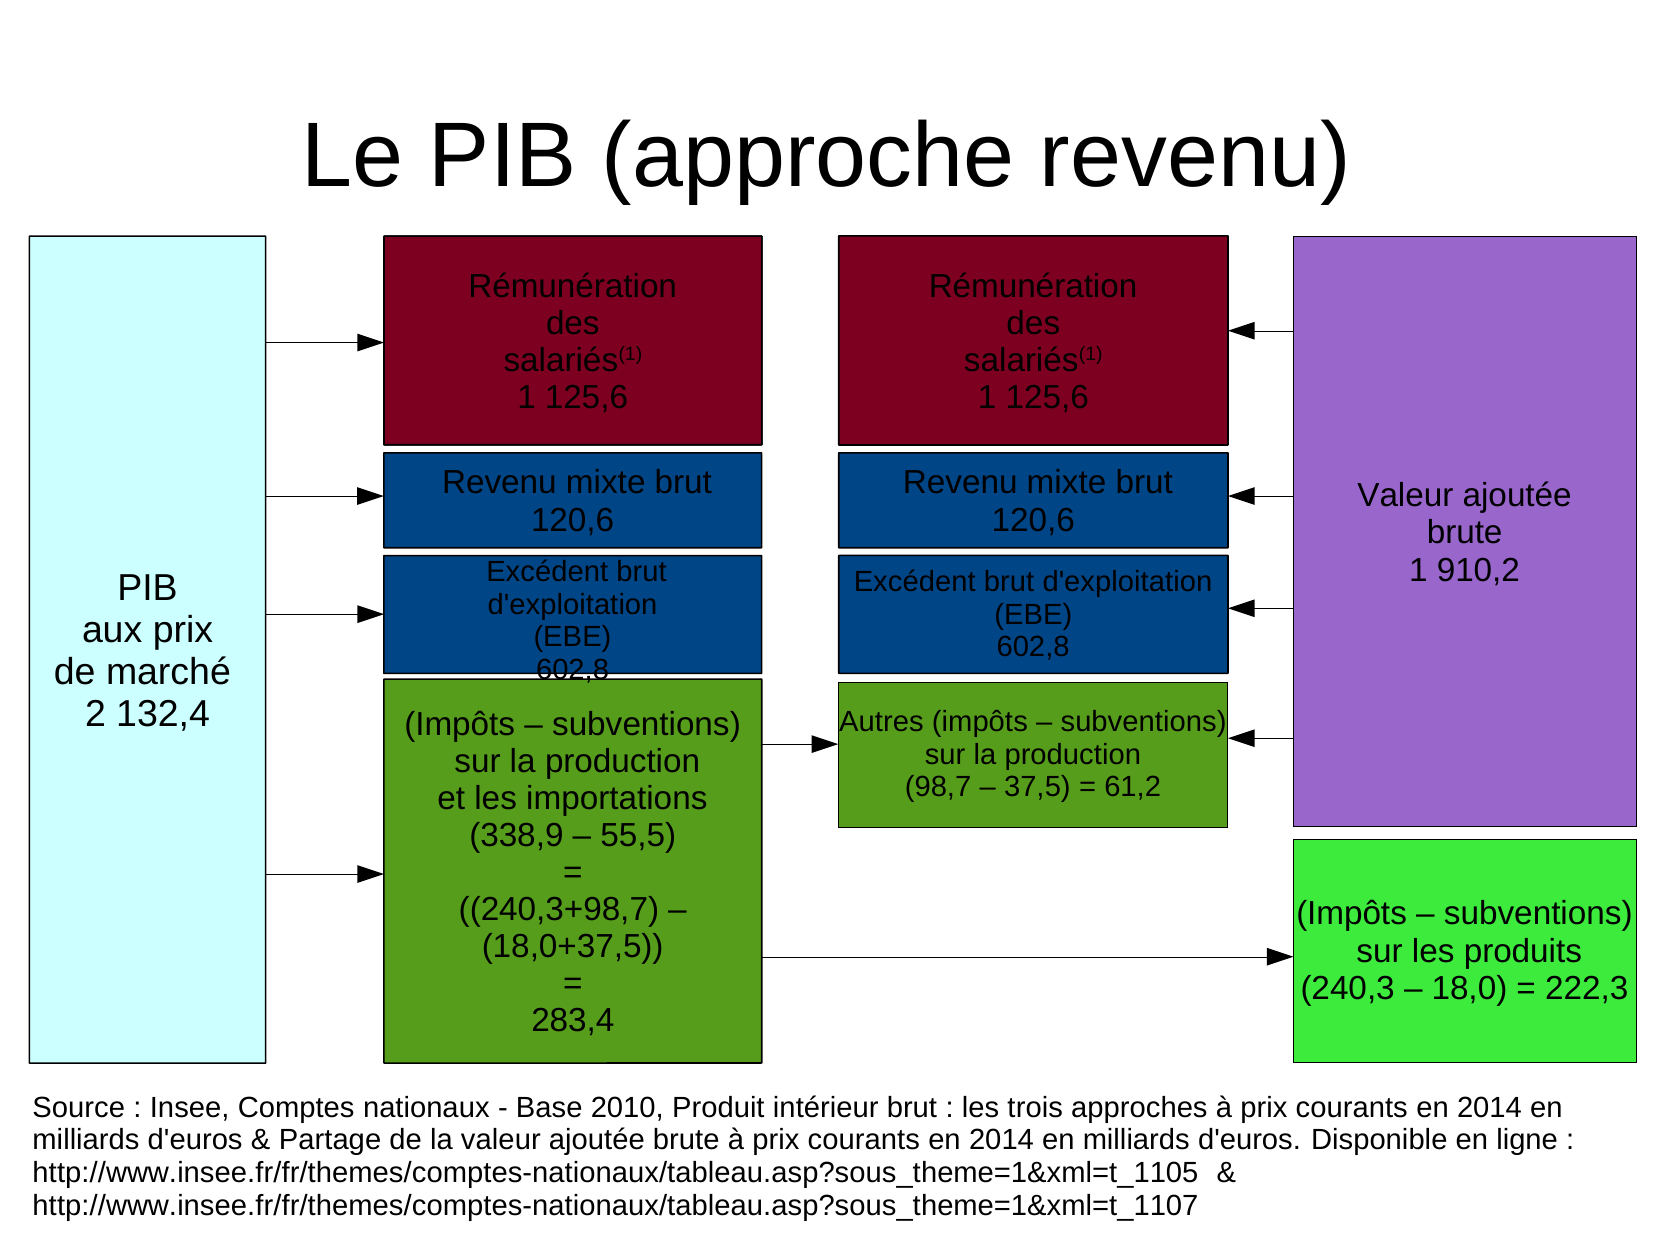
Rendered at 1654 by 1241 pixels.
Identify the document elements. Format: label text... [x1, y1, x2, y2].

text_box (Impôts – subventions) sur les produits (240,3 – 18,0) = 222,3 [1293, 839, 1637, 1063]
text_box Revenu mixte brut 120,6 [383, 452, 762, 548]
text_box Rémunération des salariés(1) 1 125,6 [384, 236, 762, 445]
text_box Autres (impôts – subventions) sur la production (98,7 – 37,5) = 61,2 [838, 682, 1228, 828]
text_box (Impôts – subventions) sur la production et les importations (338,9 – 55,5) = ((240,3+98,7) – (18,0+37,5)) = 283,4 [383, 679, 762, 1064]
text_box Source : Insee, Comptes nationaux - Base 2010, Produit intérieur brut : les trois approches à prix courants en 2014 en milliards d'euros & Partage de la valeur ajoutée brute à prix courants en 2014 en milliards d'euros. Disponible en ligne : http://www.insee.fr/fr/themes/comptes-nationaux/tableau.asp?sous_theme=1&xml=t_1105 & http://www.insee.fr/fr/themes/comptes-nationaux/tableau.asp?sous_theme=1&xml=t_1107 [17, 1082, 1642, 1229]
text_box Rémunération des salariés(1) 1 125,6 [838, 235, 1228, 445]
text_box Revenu mixte brut 120,6 [838, 452, 1228, 548]
text_box Excédent brut d'exploitation (EBE) 602,8 [838, 555, 1228, 674]
title Le PIB (approche revenu) [82, 49, 1571, 257]
text_box Excédent brut d'exploitation (EBE) 602,8 [383, 555, 762, 674]
text_box Valeur ajoutée brute 1 910,2 [1293, 236, 1637, 827]
text_box PIB aux prix de marché 2 132,4 [29, 236, 266, 1064]
